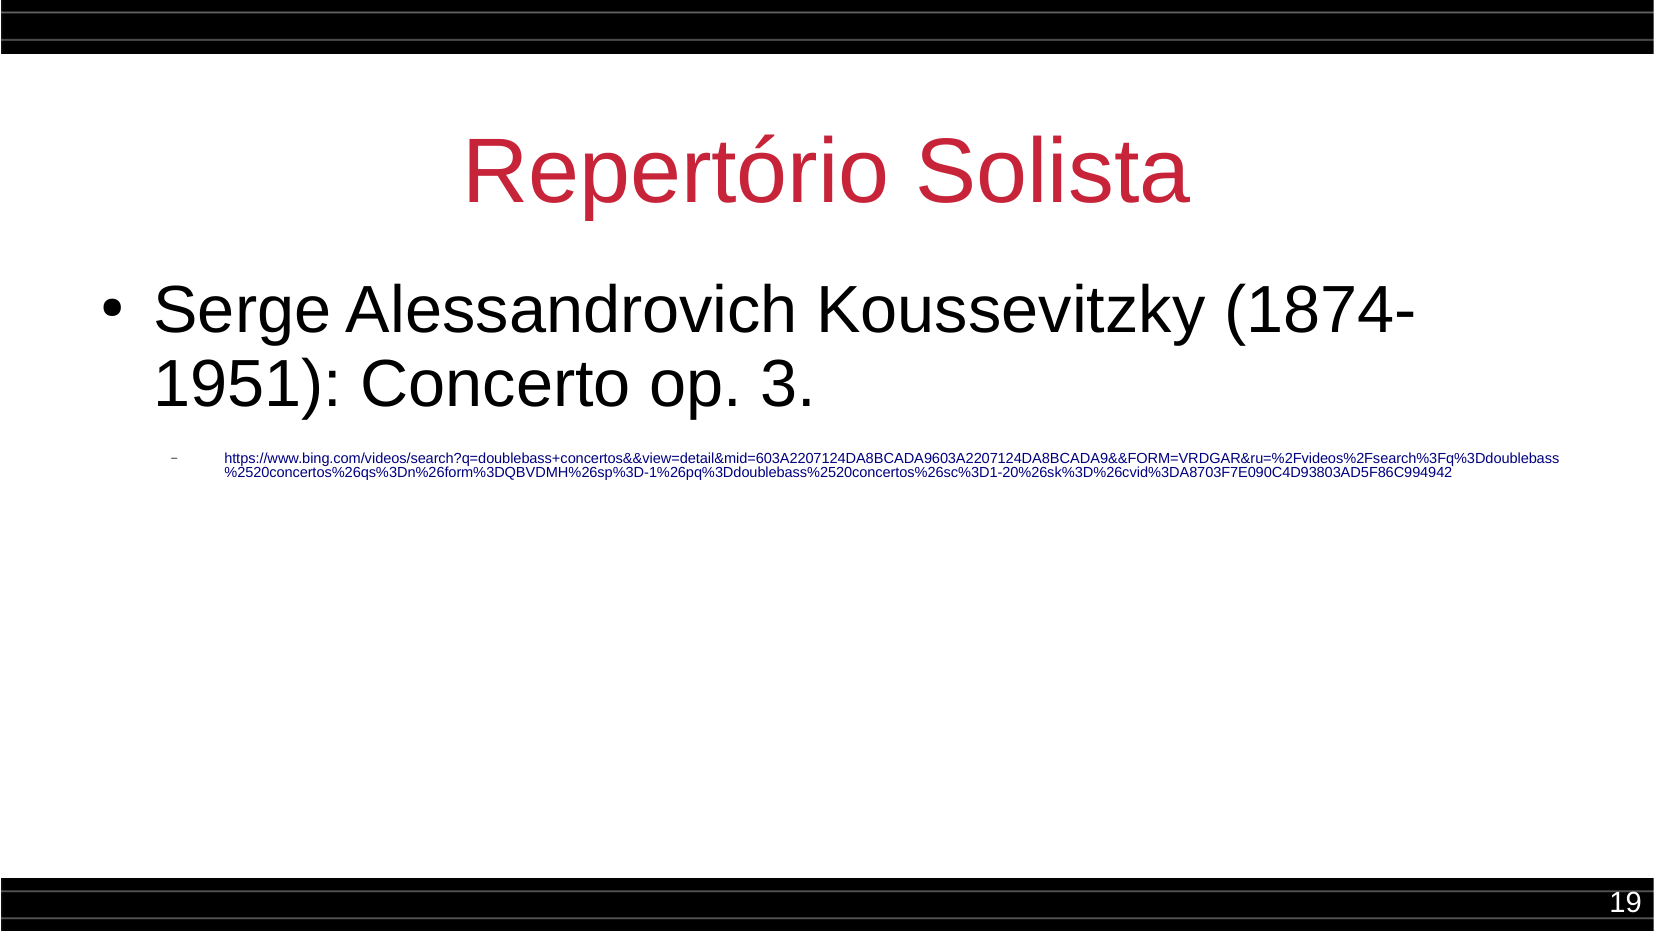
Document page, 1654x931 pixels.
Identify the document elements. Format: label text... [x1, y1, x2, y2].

picture [1, 878, 1654, 931]
title Repertório Solista [82, 92, 1571, 249]
picture [1, 0, 1654, 54]
list Serge Alessandrovich Koussevitzky (1874-1951): Concerto op. 3. https://www.bing.com/videos/search?q=doublebass+concertos&&view=detail&mid=603A2207124DA8BCADA9603A2207124DA8BCADA9&&FORM=VRDGAR&ru=%2Fvideos%2Fsearch%3Fq%3Ddoublebass%2520concertos%26qs%3Dn%26form%3DQBVDMH%26sp%3D-1%26pq%3Ddoublebass%2520concertos%26sc%3D1-20%26sk%3D%26cvid%3DA8703F7E090C4D93803AD5F86C994942 [82, 271, 1571, 758]
